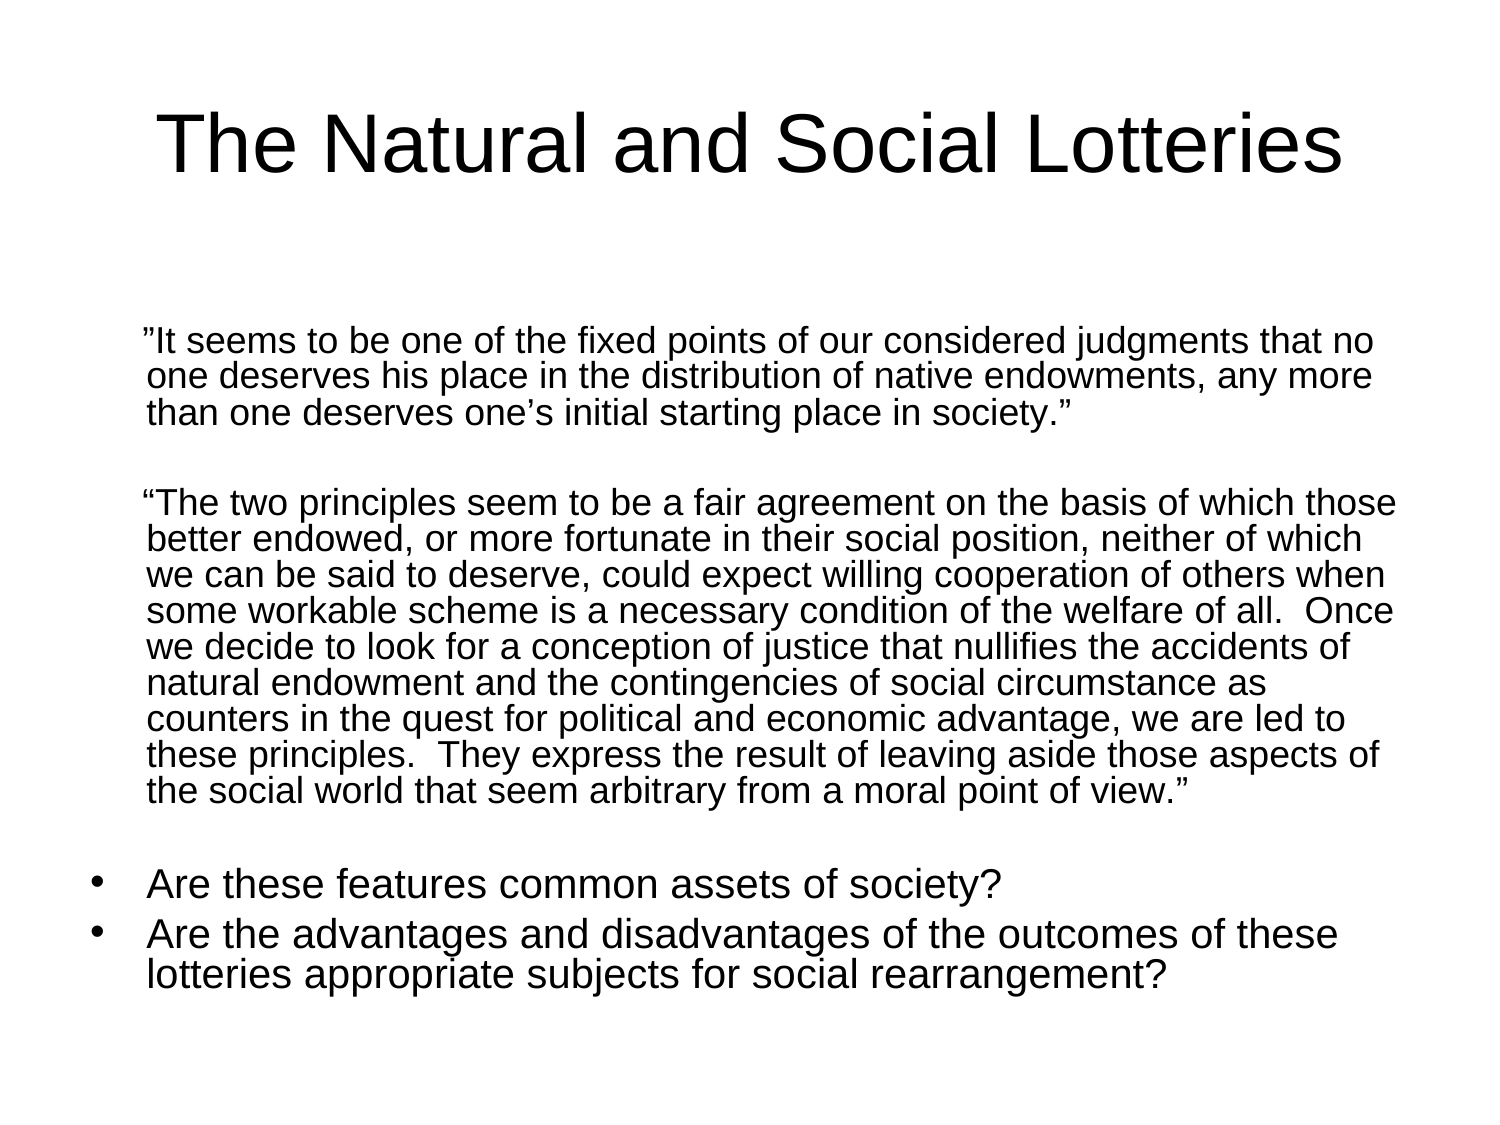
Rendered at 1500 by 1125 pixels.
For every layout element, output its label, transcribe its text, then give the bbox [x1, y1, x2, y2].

list ”It seems to be one of the fixed points of our considered judgments that no one deserves his place in the distribution of native endowments, any more than one deserves one’s initial starting place in society.” “The two principles seem to be a fair agreement on the basis of which those better endowed, or more fortunate in their social position, neither of which we can be said to deserve, could expect willing cooperation of others when some workable scheme is a necessary condition of the welfare of all. Once we decide to look for a conception of justice that nullifies the accidents of natural endowment and the contingencies of social circumstance as counters in the quest for political and economic advantage, we are led to these principles. They express the result of leaving aside those aspects of the social world that seem arbitrary from a moral point of view.” Are these features common assets of society? Are the advantages and disadvantages of the outcomes of these lotteries appropriate subjects for social rearrangement? [75, 262, 1426, 1088]
title The Natural and Social Lotteries [75, 45, 1426, 233]
